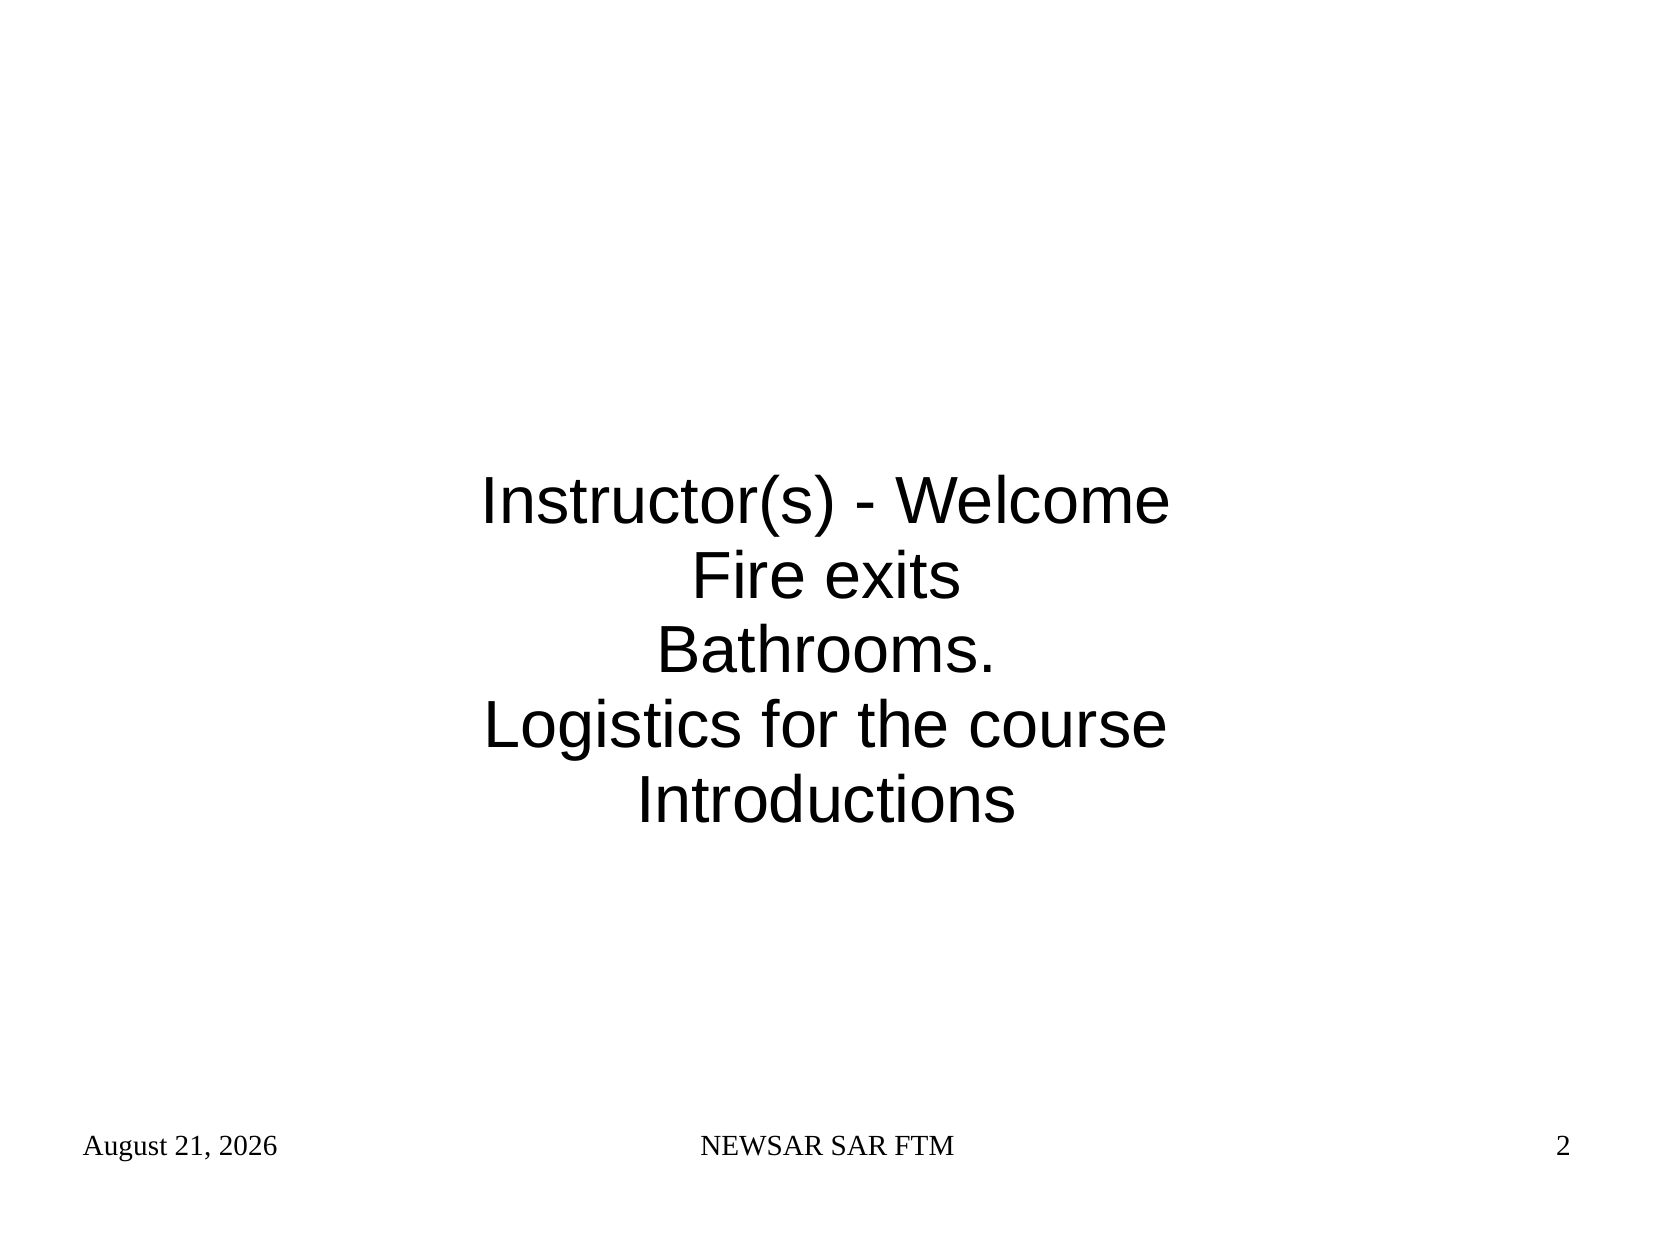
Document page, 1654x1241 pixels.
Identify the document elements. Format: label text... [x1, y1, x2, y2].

subtitle Instructor(s) - Welcome Fire exits Bathrooms. Logistics for the course Introductions [82, 290, 1571, 1010]
